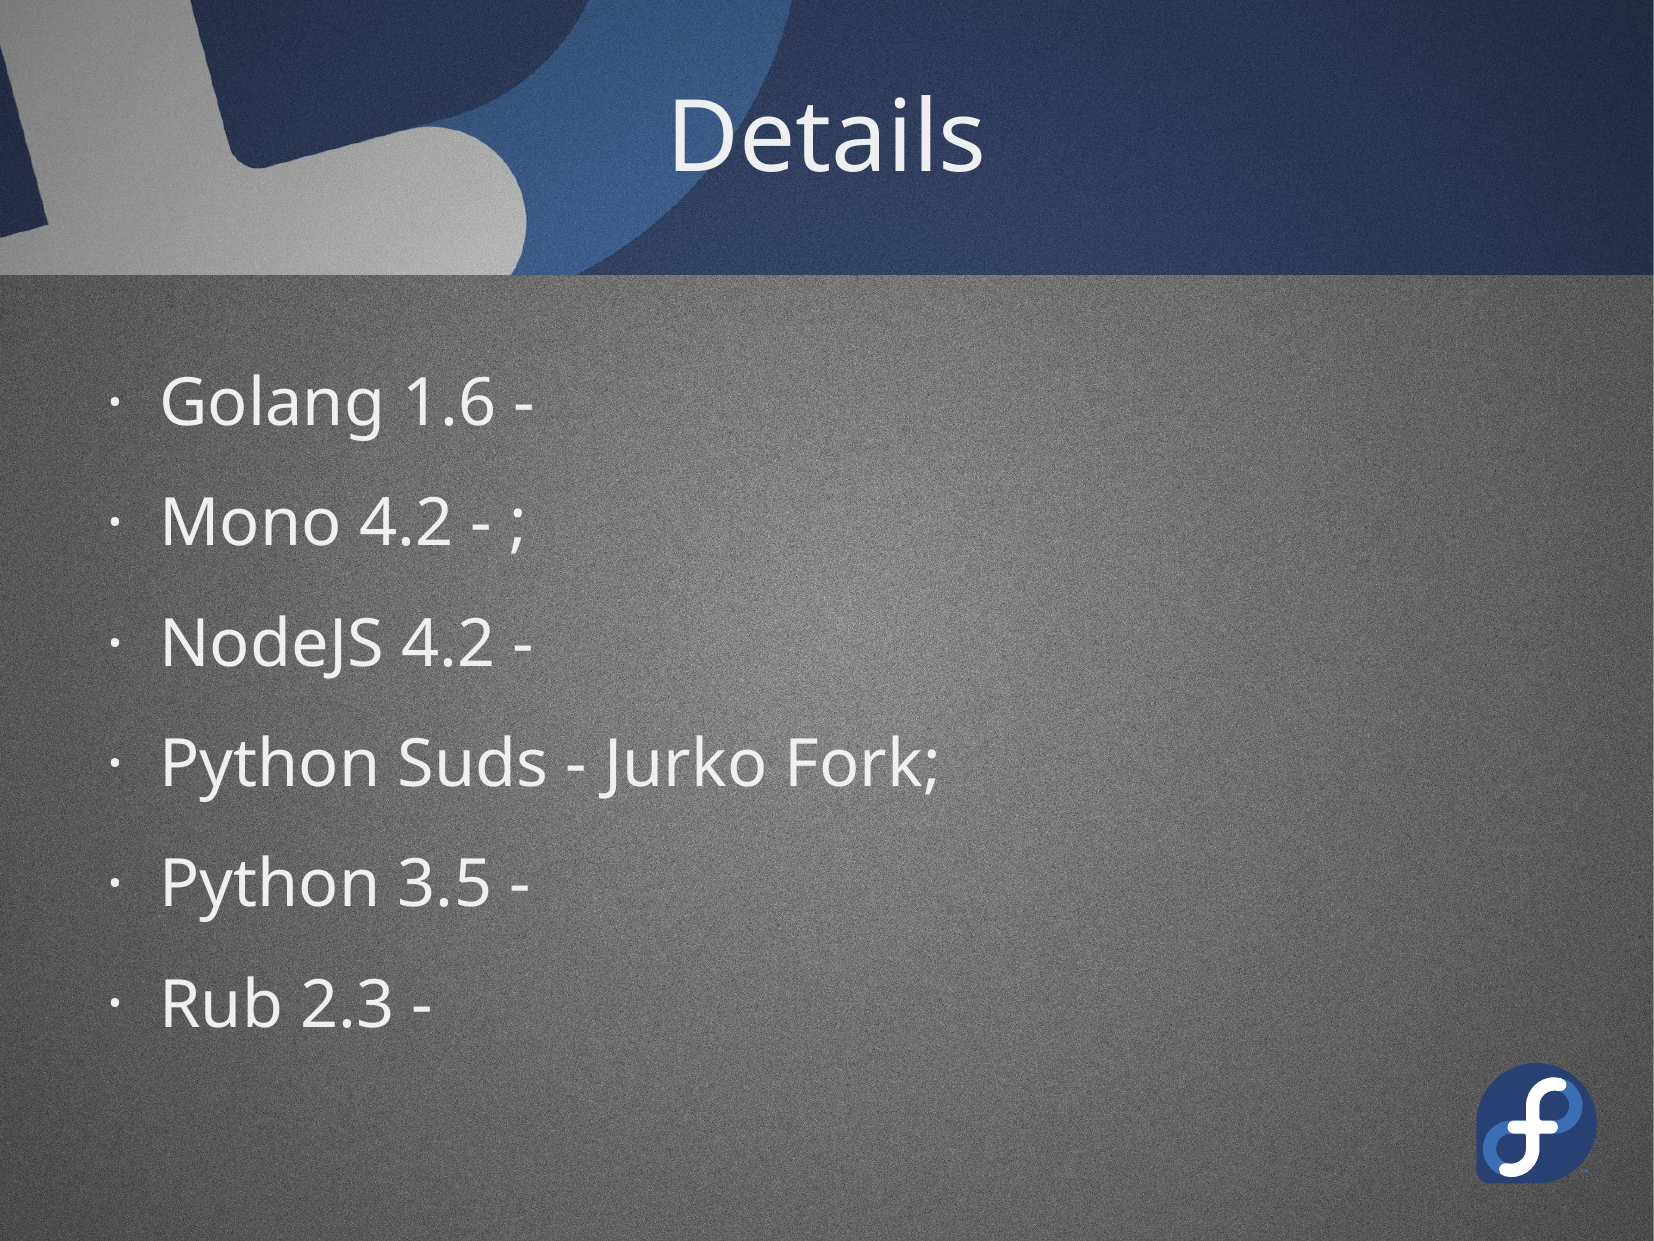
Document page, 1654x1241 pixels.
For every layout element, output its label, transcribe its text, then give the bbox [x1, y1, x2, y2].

picture [0, 0, 1654, 1241]
title Details [88, 29, 1565, 237]
list Golang 1.6 - Mono 4.2 - ; NodeJS 4.2 - Python Suds - Jurko Fork; Python 3.5 - Rub 2.3 - [88, 354, 1565, 1063]
